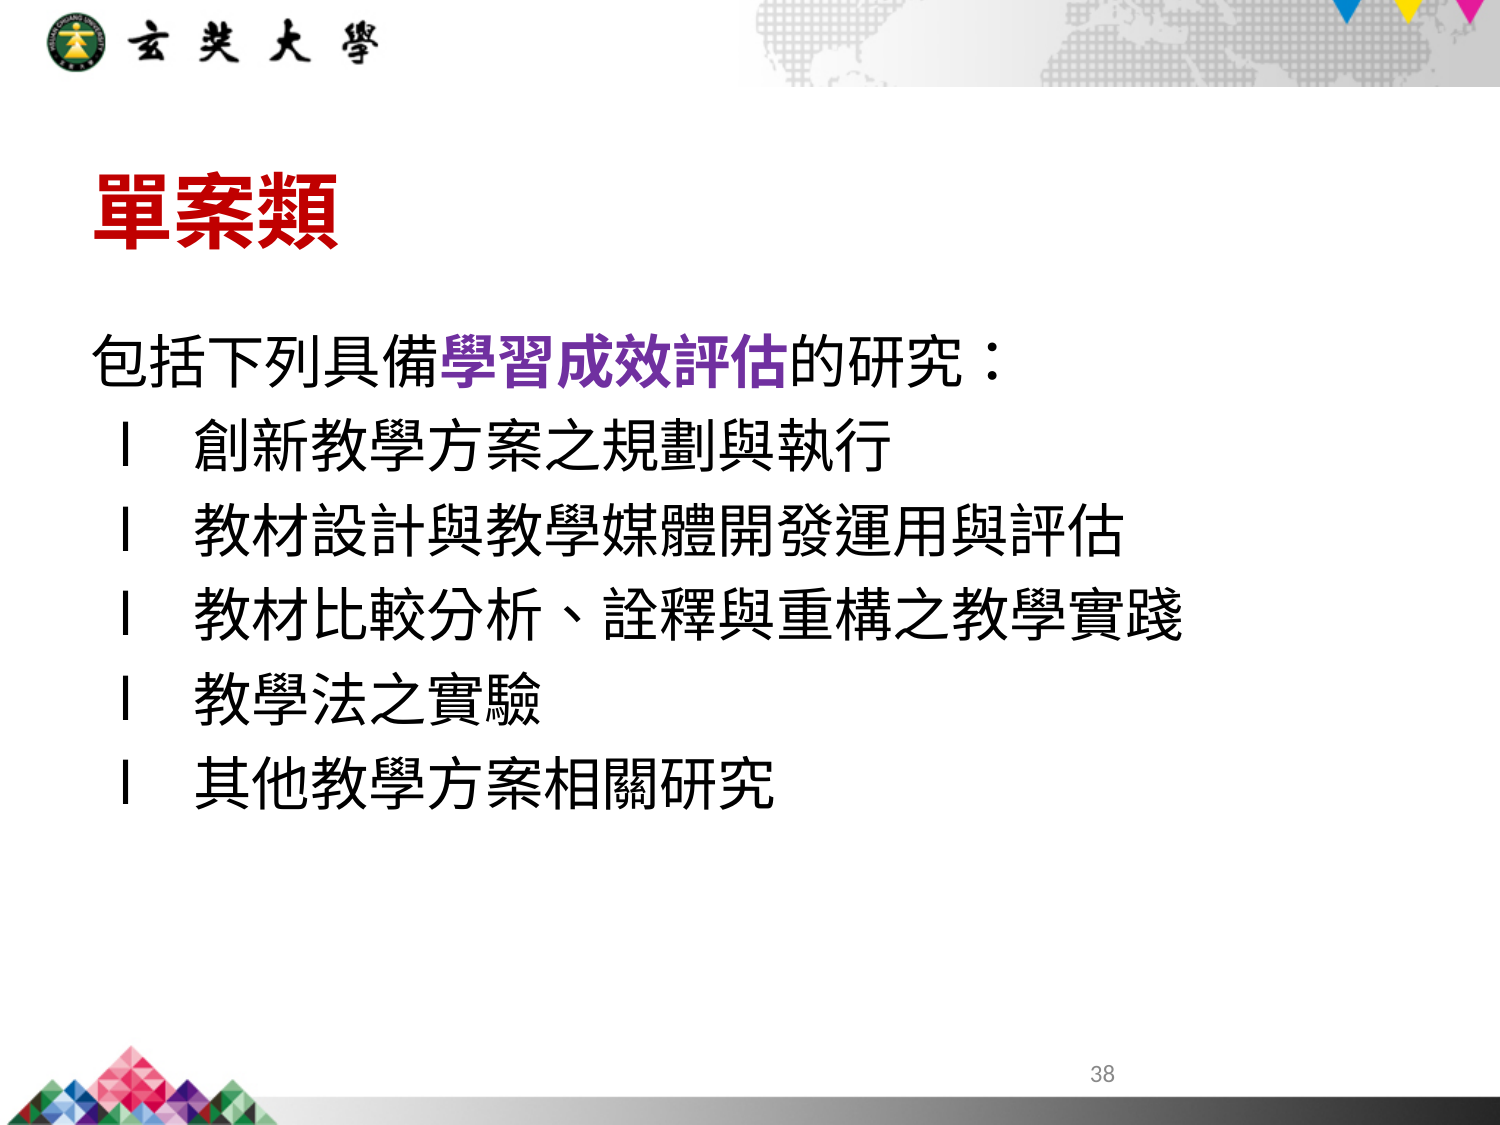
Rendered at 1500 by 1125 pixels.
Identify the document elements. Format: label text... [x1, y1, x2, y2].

text_box 單案類 [75, 115, 1426, 304]
text_box 38 [1074, 1042, 1426, 1103]
text_box 包括下列具備學習成效評估的研究： 創新教學方案之規劃與執行 教材設計與教學媒體開發運用與評估 教材比較分析、詮釋與重構之教學實踐 教學法之實驗 其他教學方案相關研究 [75, 317, 1426, 906]
